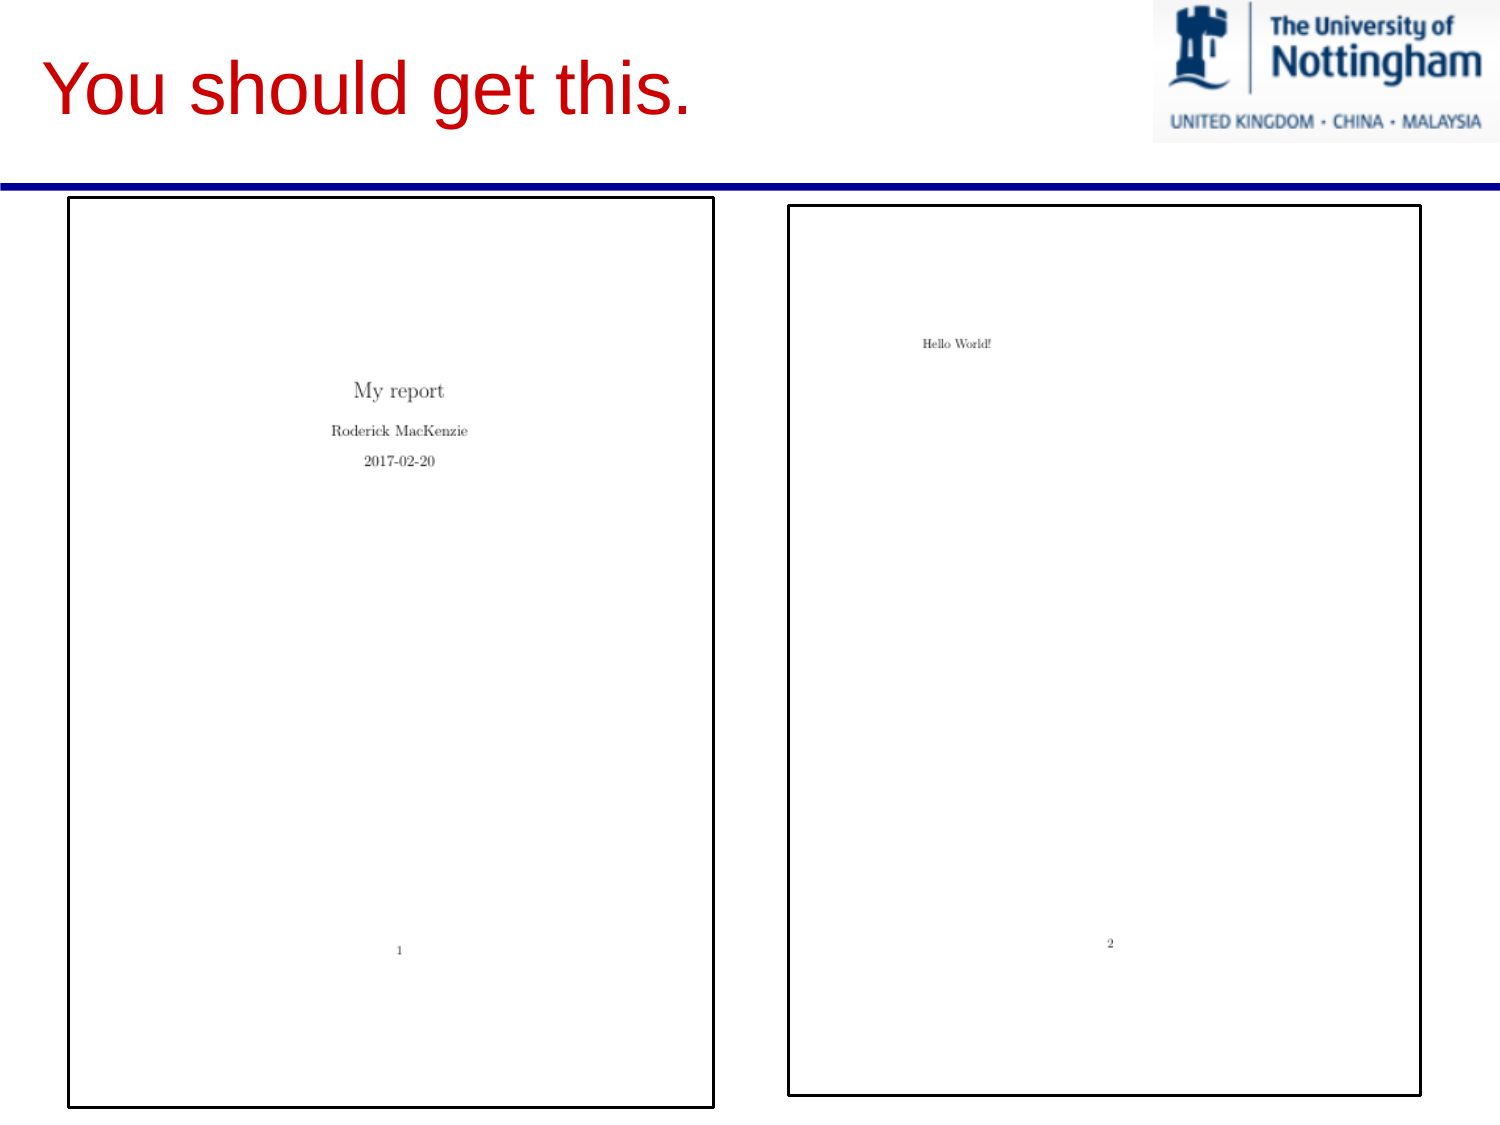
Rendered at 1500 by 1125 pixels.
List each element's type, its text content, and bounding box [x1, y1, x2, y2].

picture [1153, 0, 1500, 143]
picture [789, 207, 1419, 1094]
picture [70, 222, 713, 1106]
text_box You should get this. [27, 39, 1147, 222]
